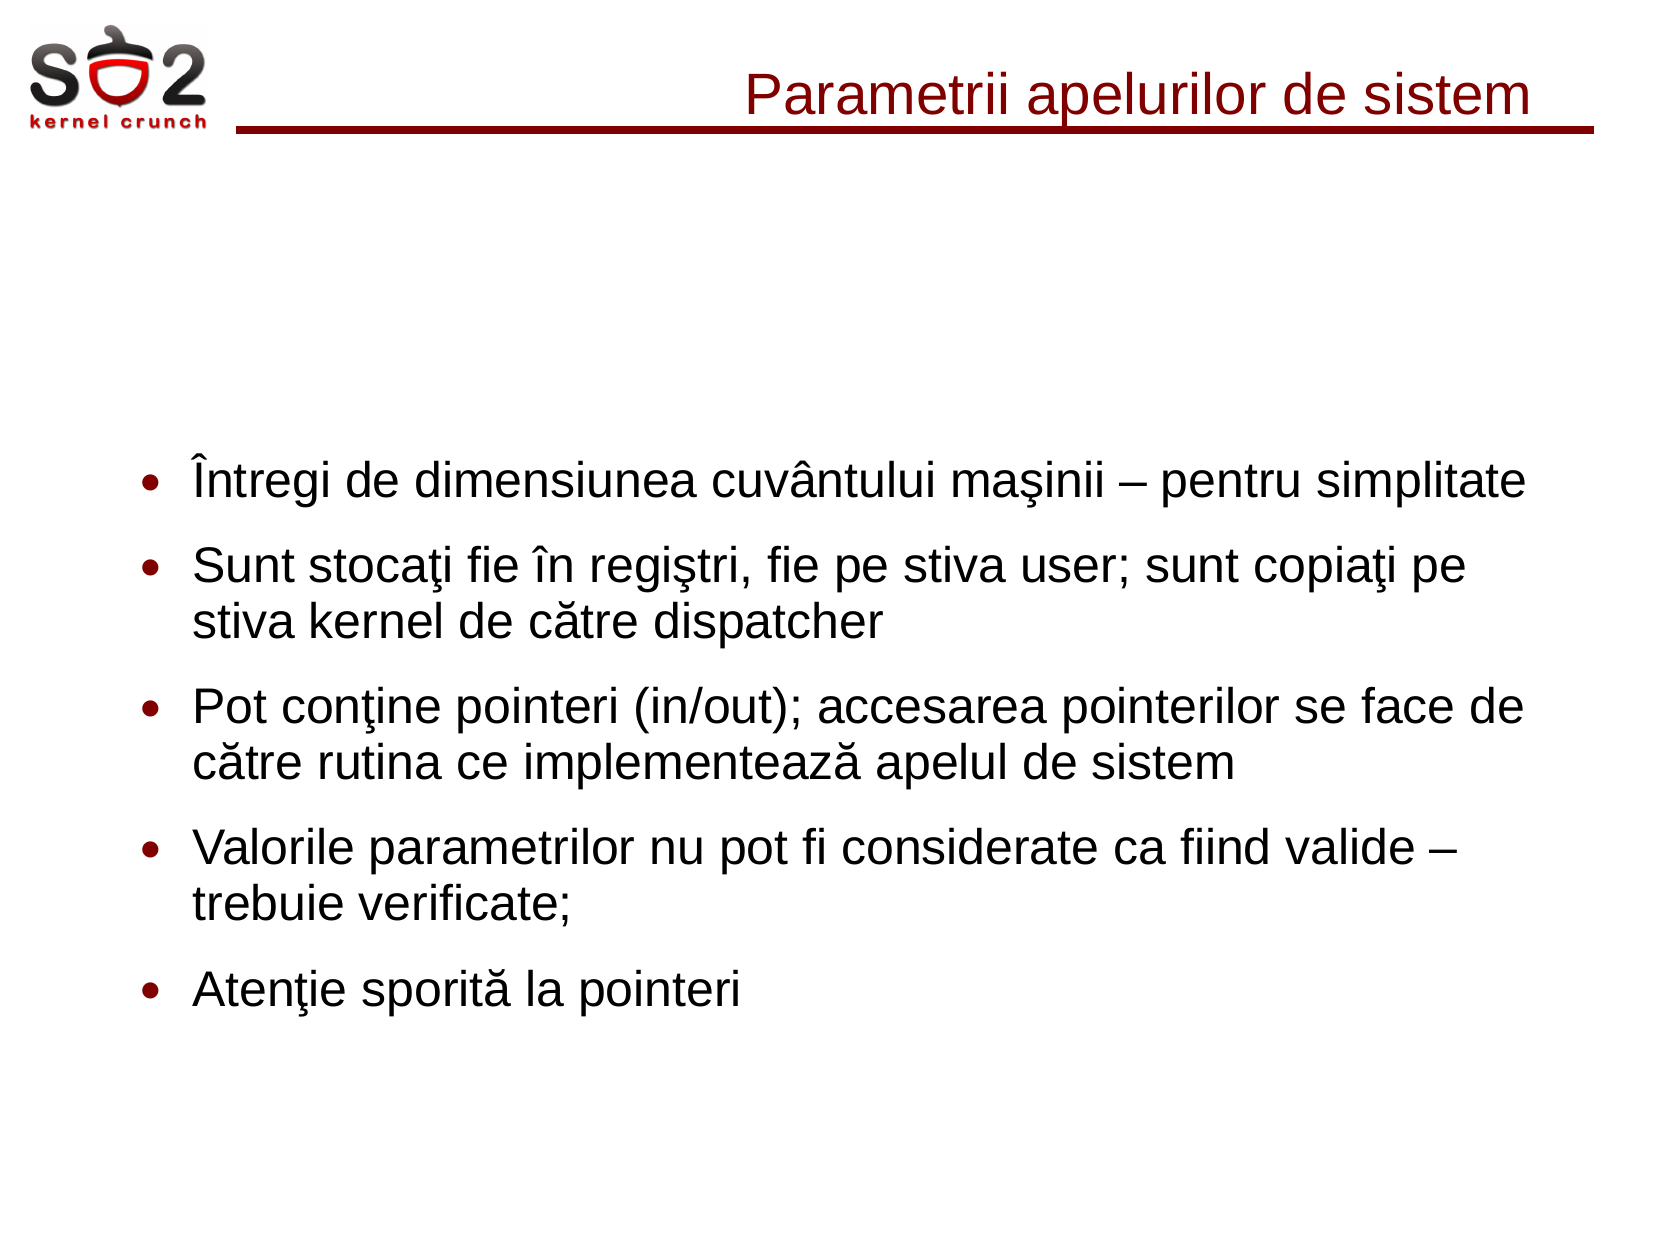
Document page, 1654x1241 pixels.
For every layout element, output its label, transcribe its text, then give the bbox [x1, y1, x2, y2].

picture [29, 23, 121, 130]
title Parametrii apelurilor de sistem [121, 11, 1534, 178]
list Întregi de dimensiunea cuvântului maşinii – pentru simplitate Sunt stocaţi fie în regiştri, fie pe stiva user; sunt copiaţi pe stiva kernel de către dispatcher Pot conţine pointeri (in/out); accesarea pointerilor se face de către rutina ce implementează apelul de sistem Valorile parametrilor nu pot fi considerate ca fiind valide – trebuie verificate; Atenţie sporită la pointeri [121, 343, 1534, 1126]
